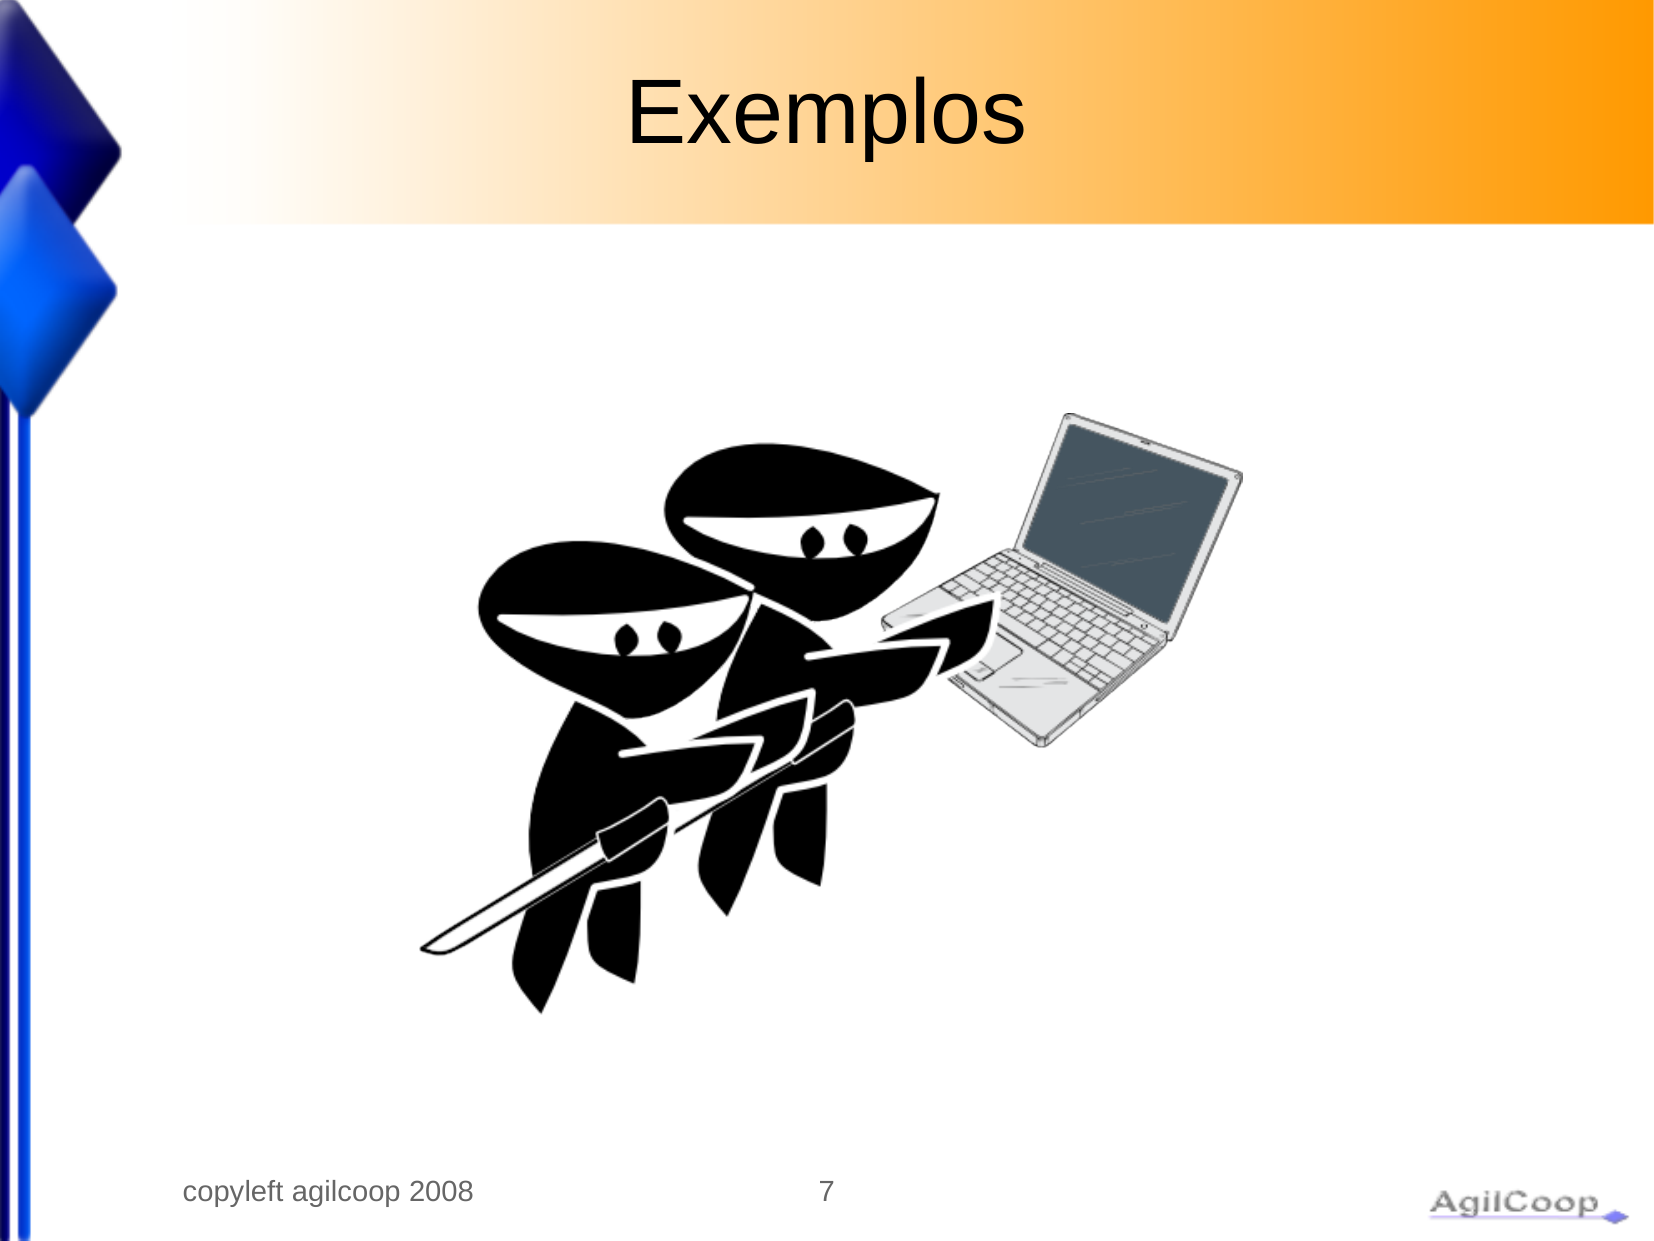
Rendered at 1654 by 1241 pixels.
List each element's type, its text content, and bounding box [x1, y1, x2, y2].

title Exemplos [82, 8, 1571, 216]
picture [0, 0, 1654, 1241]
